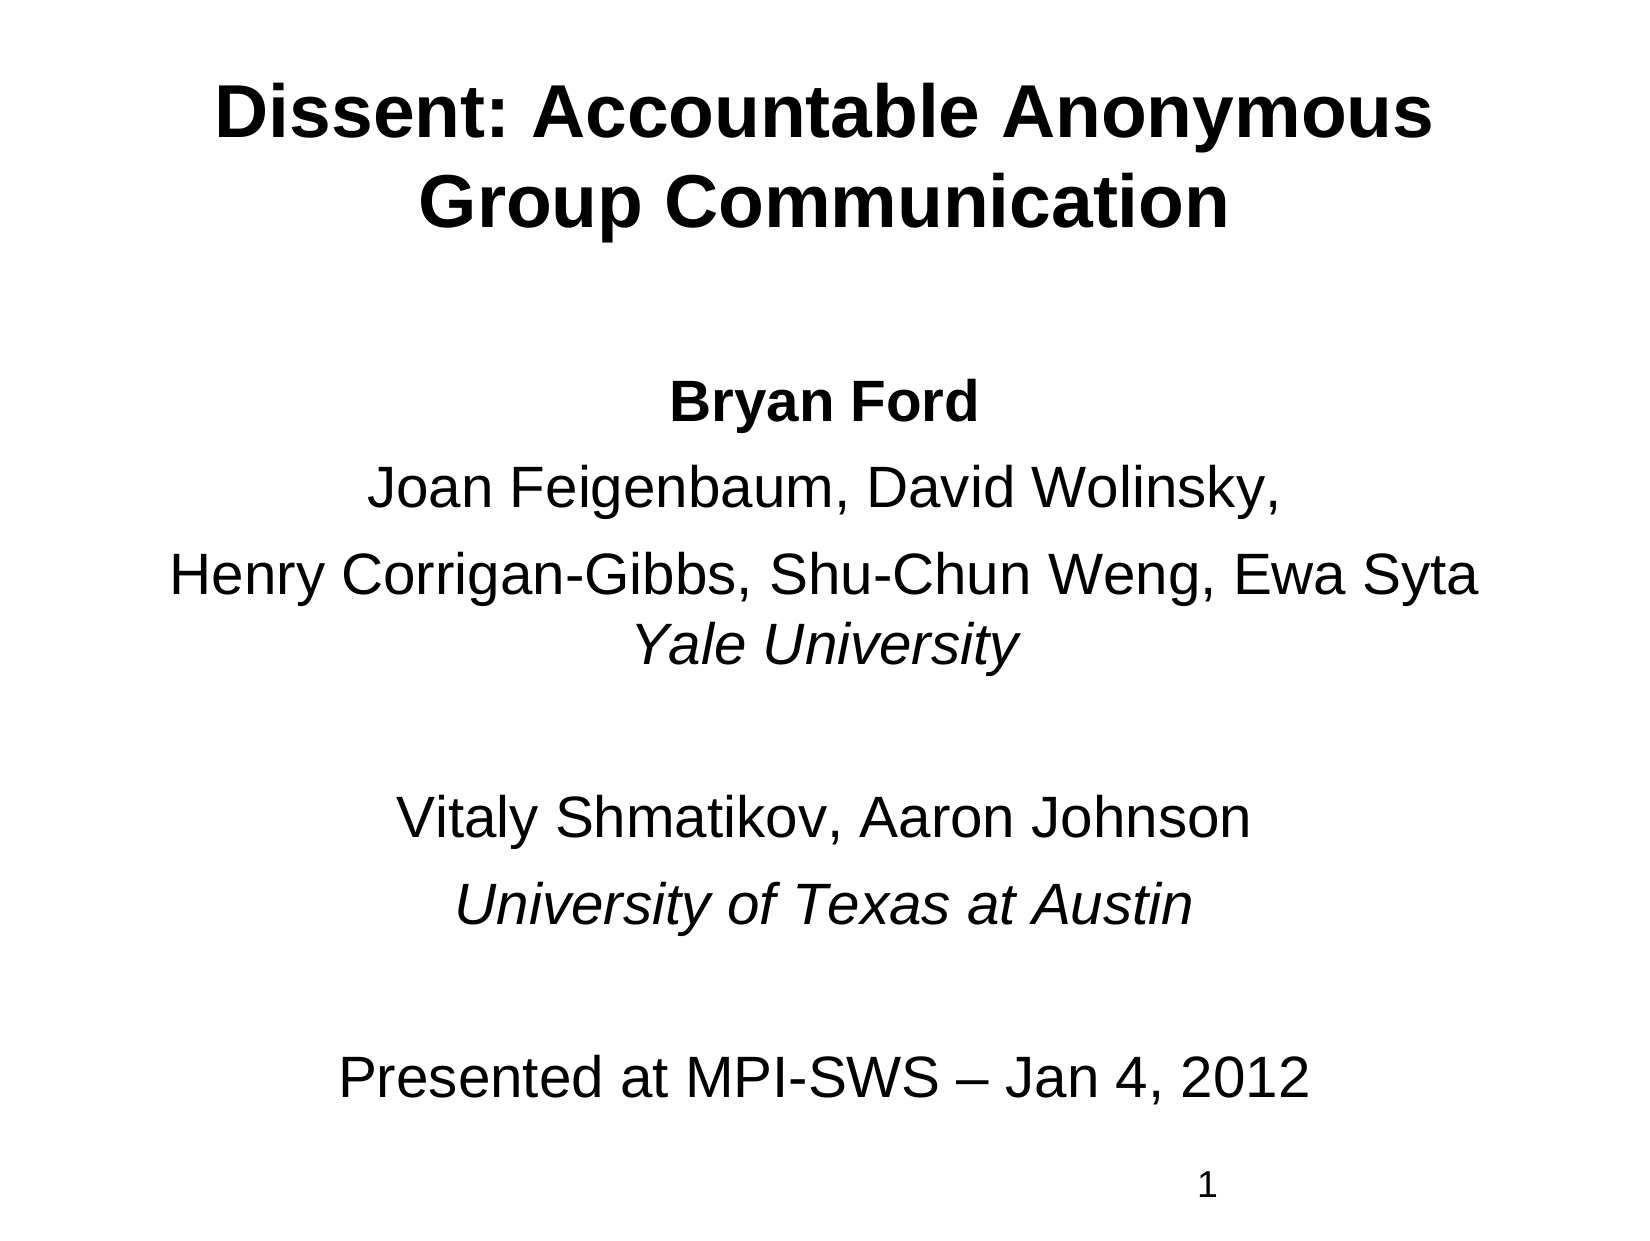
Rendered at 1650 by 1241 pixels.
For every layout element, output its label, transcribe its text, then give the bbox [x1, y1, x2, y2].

title Dissent: Accountable Anonymous Group Communication [82, 55, 1568, 251]
subtitle Bryan Ford Joan Feigenbaum, David Wolinsky, Henry Corrigan-Gibbs, Shu-Chun Weng, Ewa Syta Yale University Vitaly Shmatikov, Aaron Johnson University of Texas at Austin Presented at MPI-SWS – Jan 4, 2012 [82, 362, 1568, 1110]
